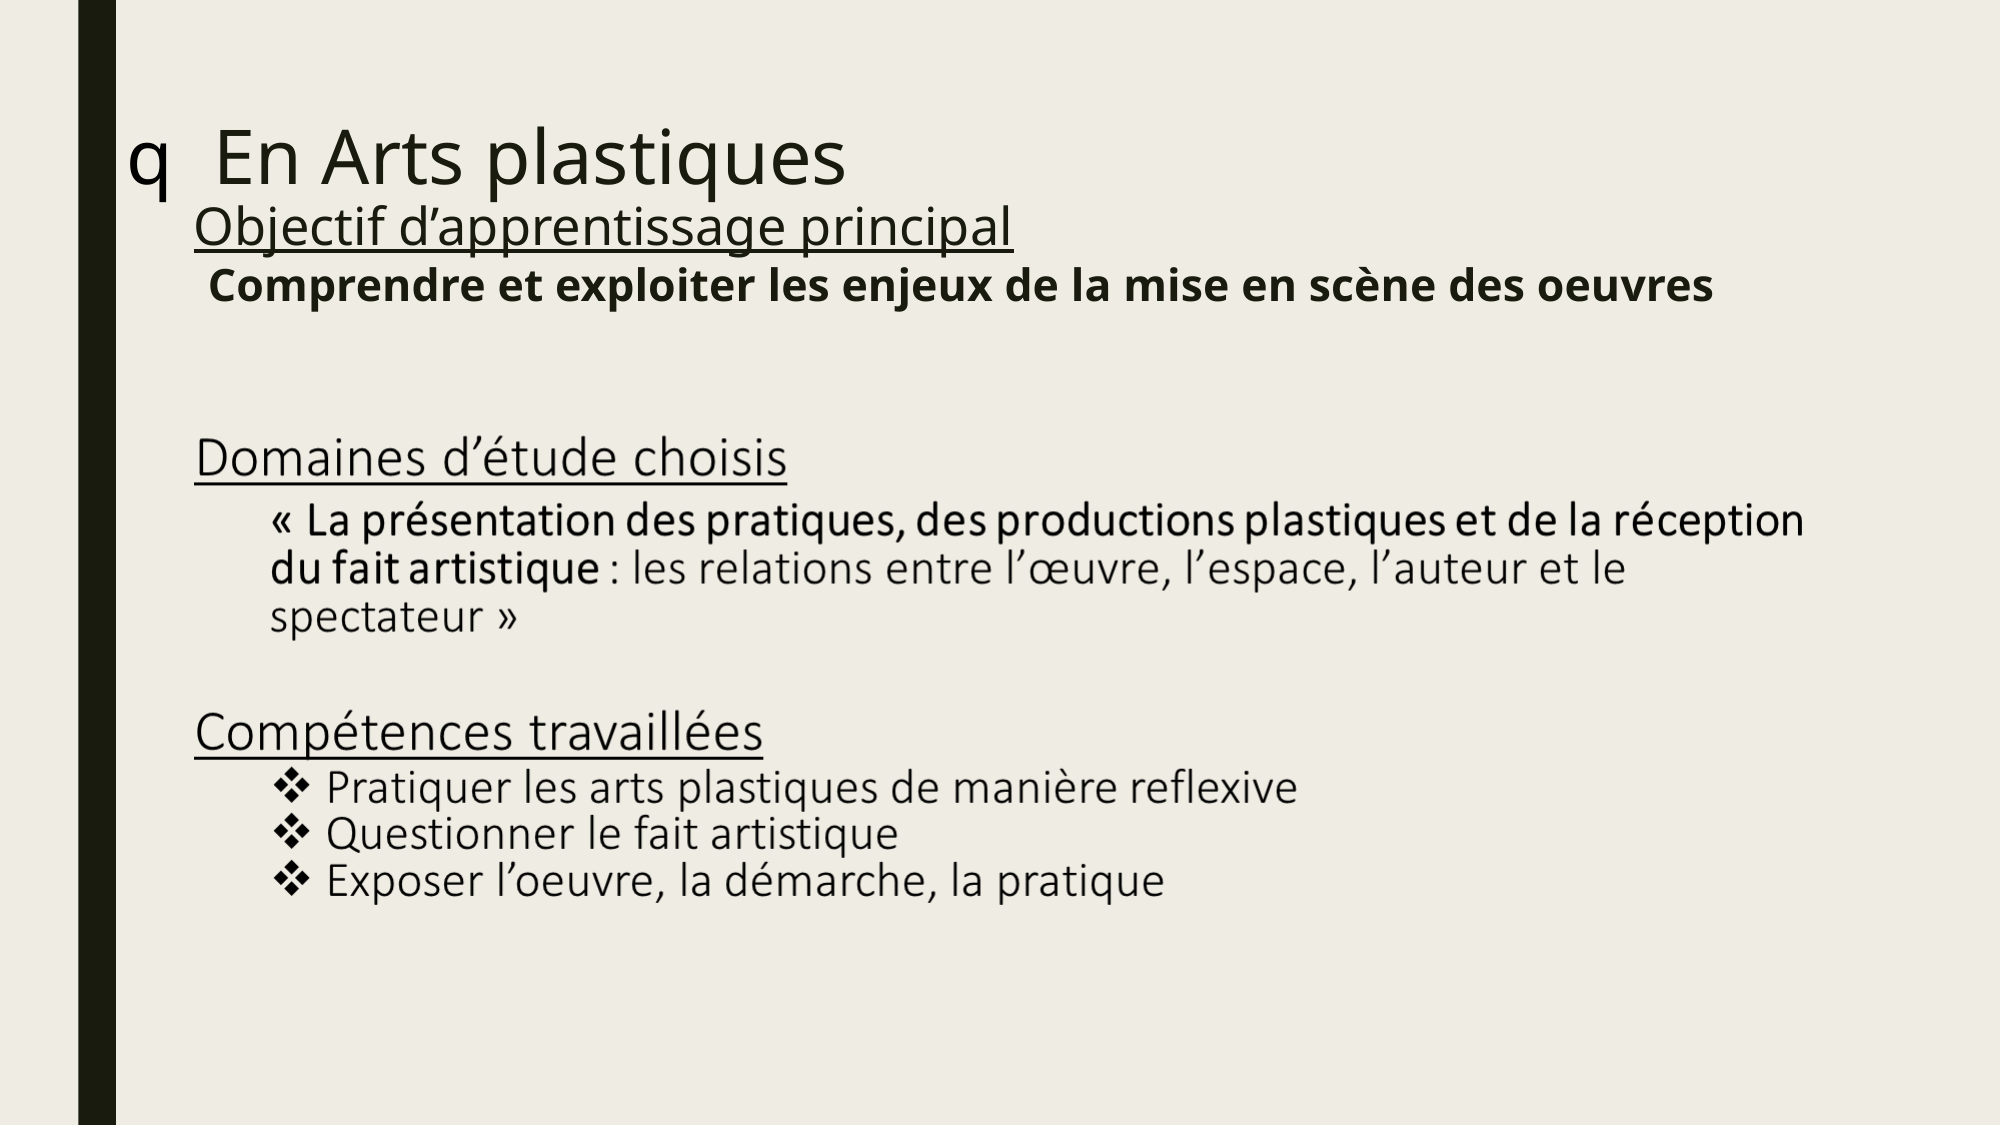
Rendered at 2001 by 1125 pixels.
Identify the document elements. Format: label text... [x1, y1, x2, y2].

text_box En Arts plastiques Objectif d’apprentissage principal Comprendre et exploiter les enjeux de la mise en scène des oeuvres [111, 112, 1776, 432]
picture [152, 378, 1848, 980]
